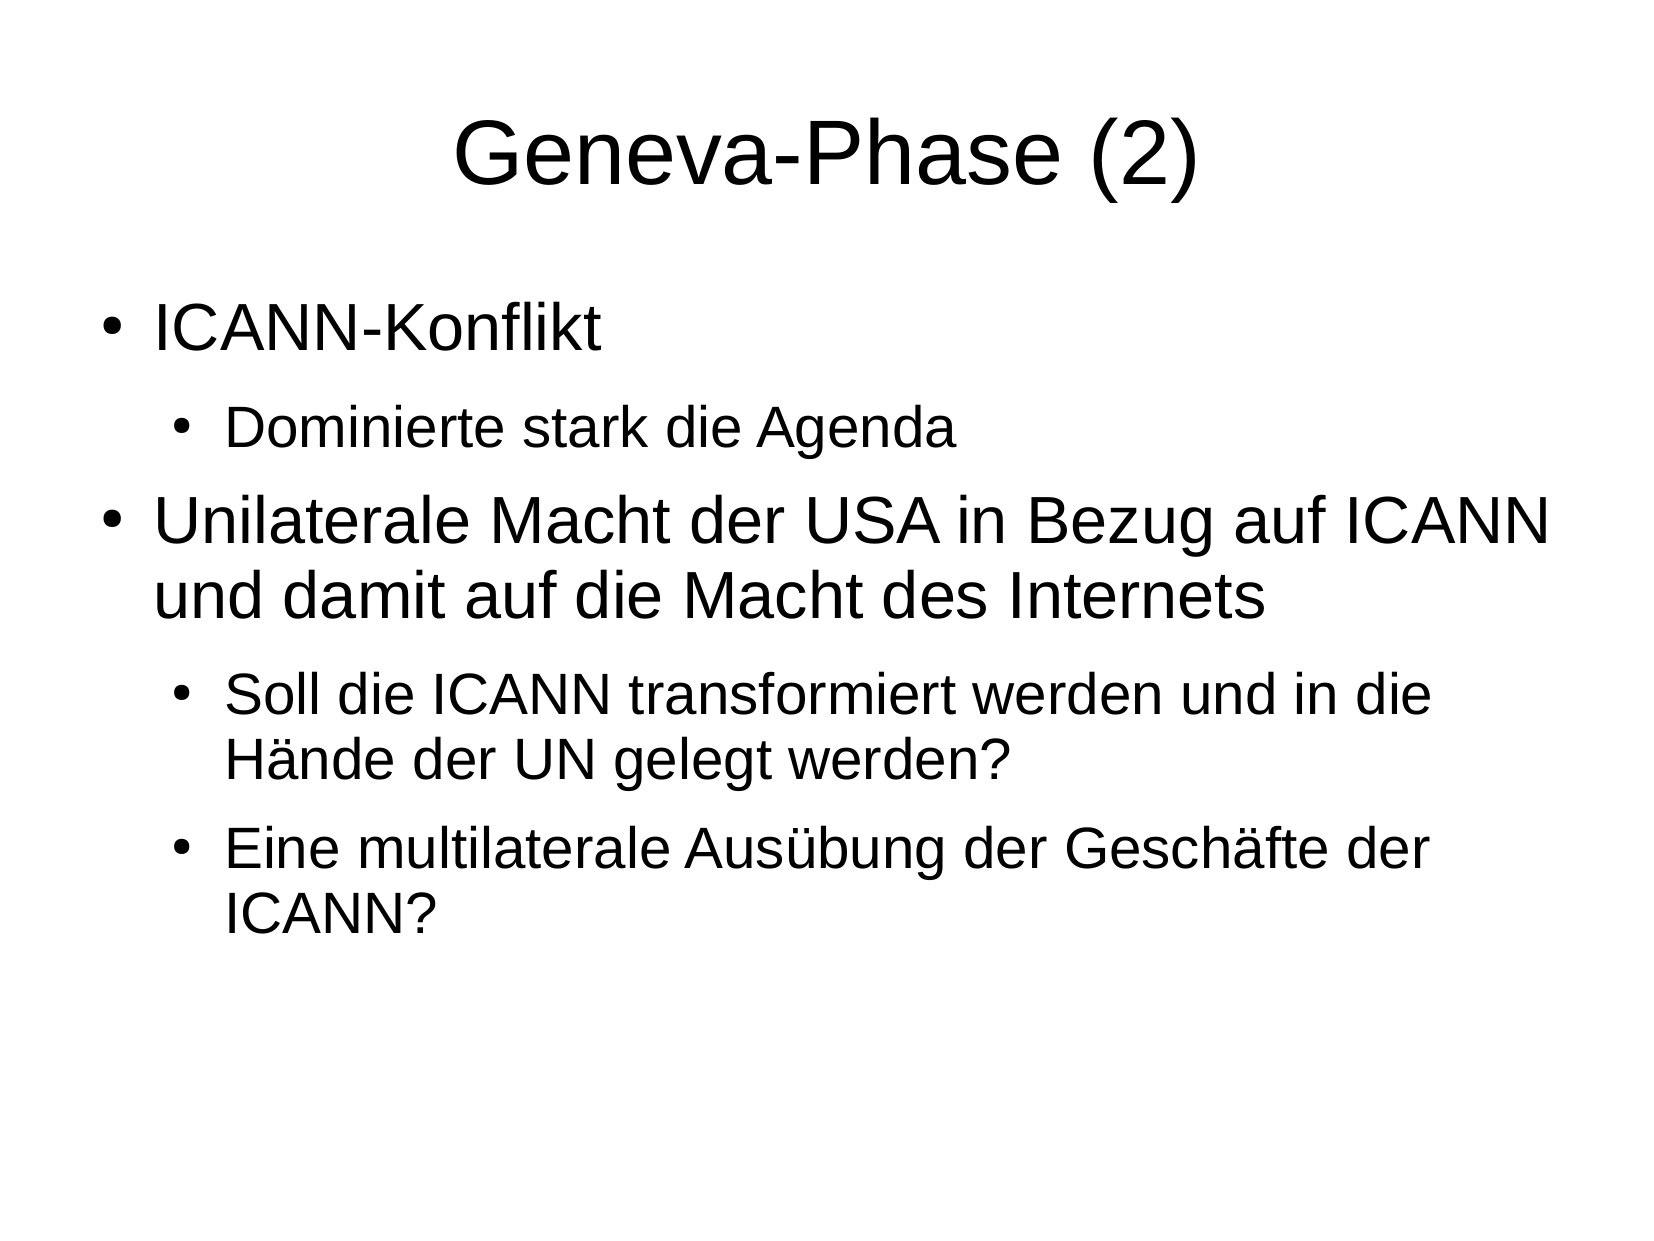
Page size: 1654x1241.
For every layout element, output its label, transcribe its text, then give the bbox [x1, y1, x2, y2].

title Geneva-Phase (2) [82, 49, 1571, 257]
list ICANN-Konflikt Dominierte stark die Agenda Unilaterale Macht der USA in Bezug auf ICANN und damit auf die Macht des Internets Soll die ICANN transformiert werden und in die Hände der UN gelegt werden? Eine multilaterale Ausübung der Geschäfte der ICANN? [82, 290, 1571, 1109]
